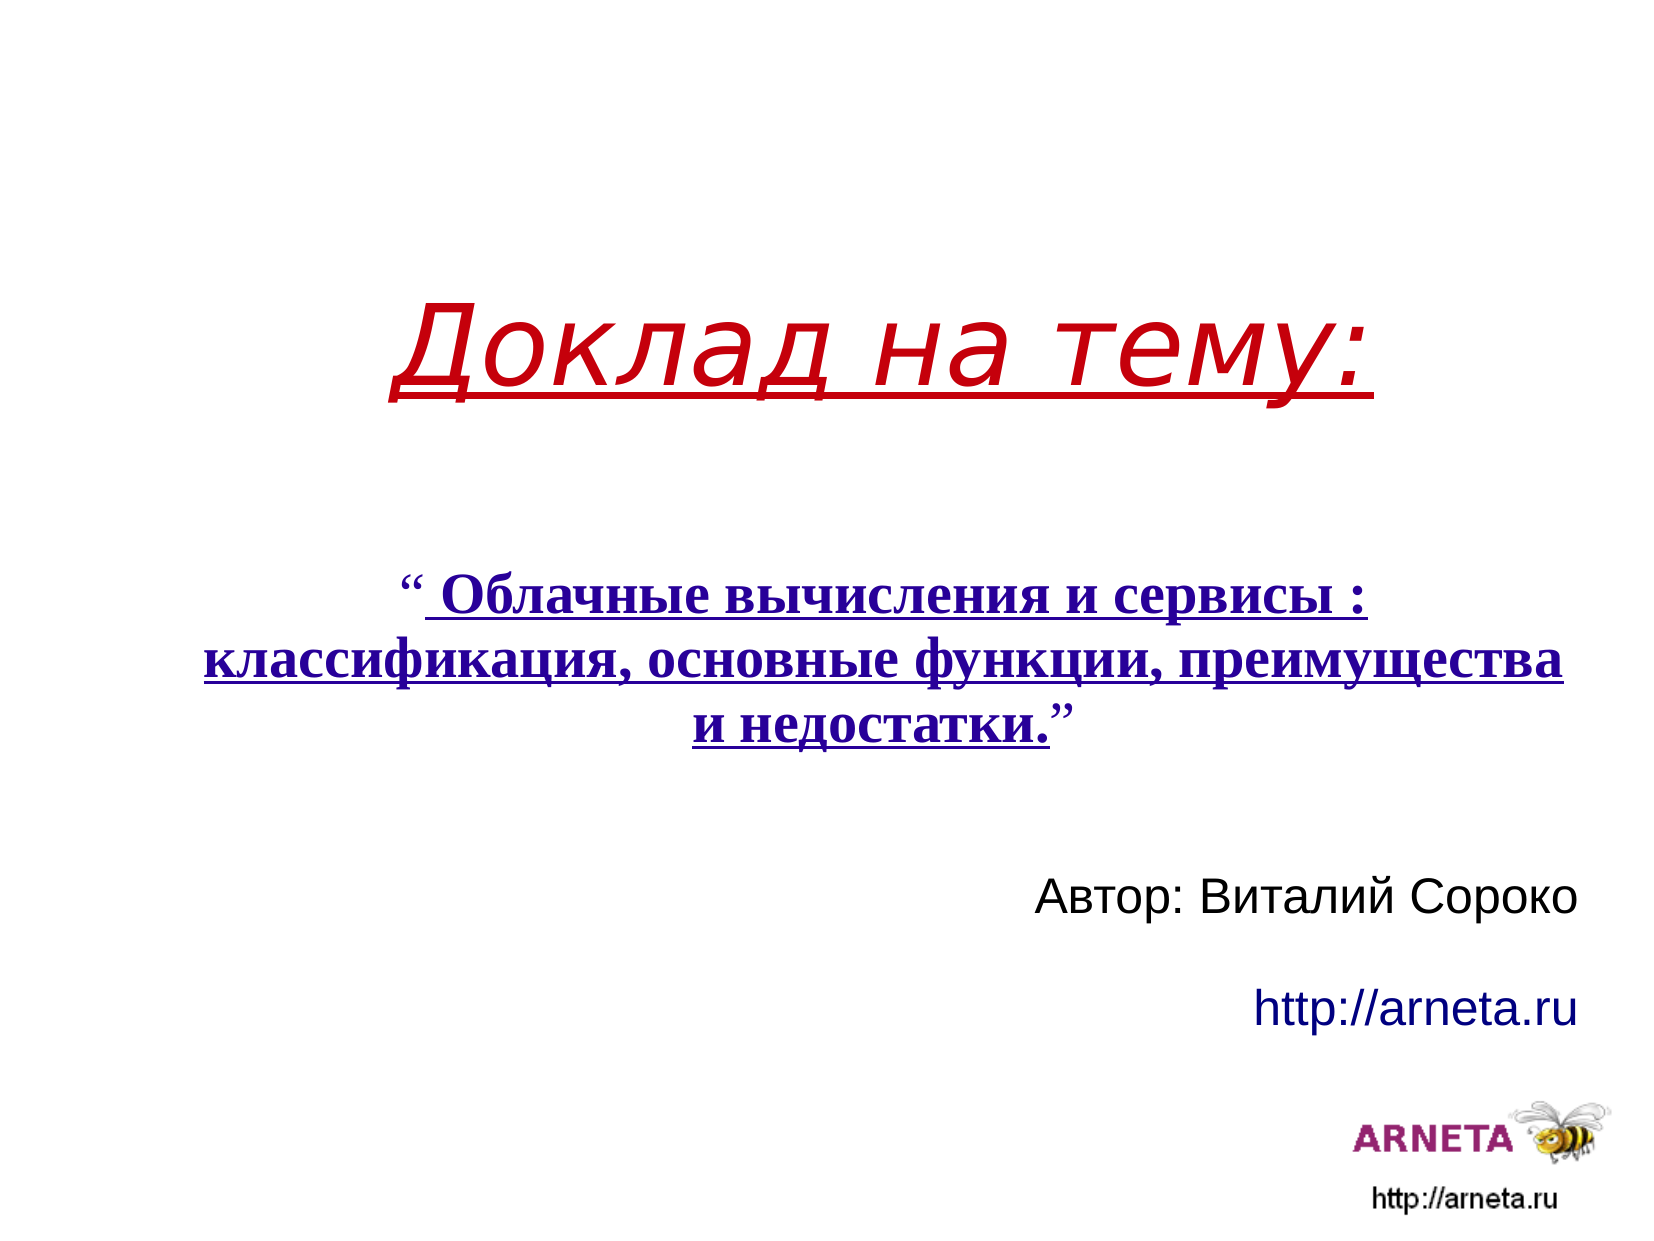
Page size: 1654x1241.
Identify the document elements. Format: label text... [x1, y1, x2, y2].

subtitle Доклад на тему: “ Облачные вычисления и сервисы : классификация, основные функции, преимущества и недостатки.” Автор: Виталий Сороко http://arneta.ru [188, 94, 1580, 1092]
picture [1328, 1092, 1640, 1223]
